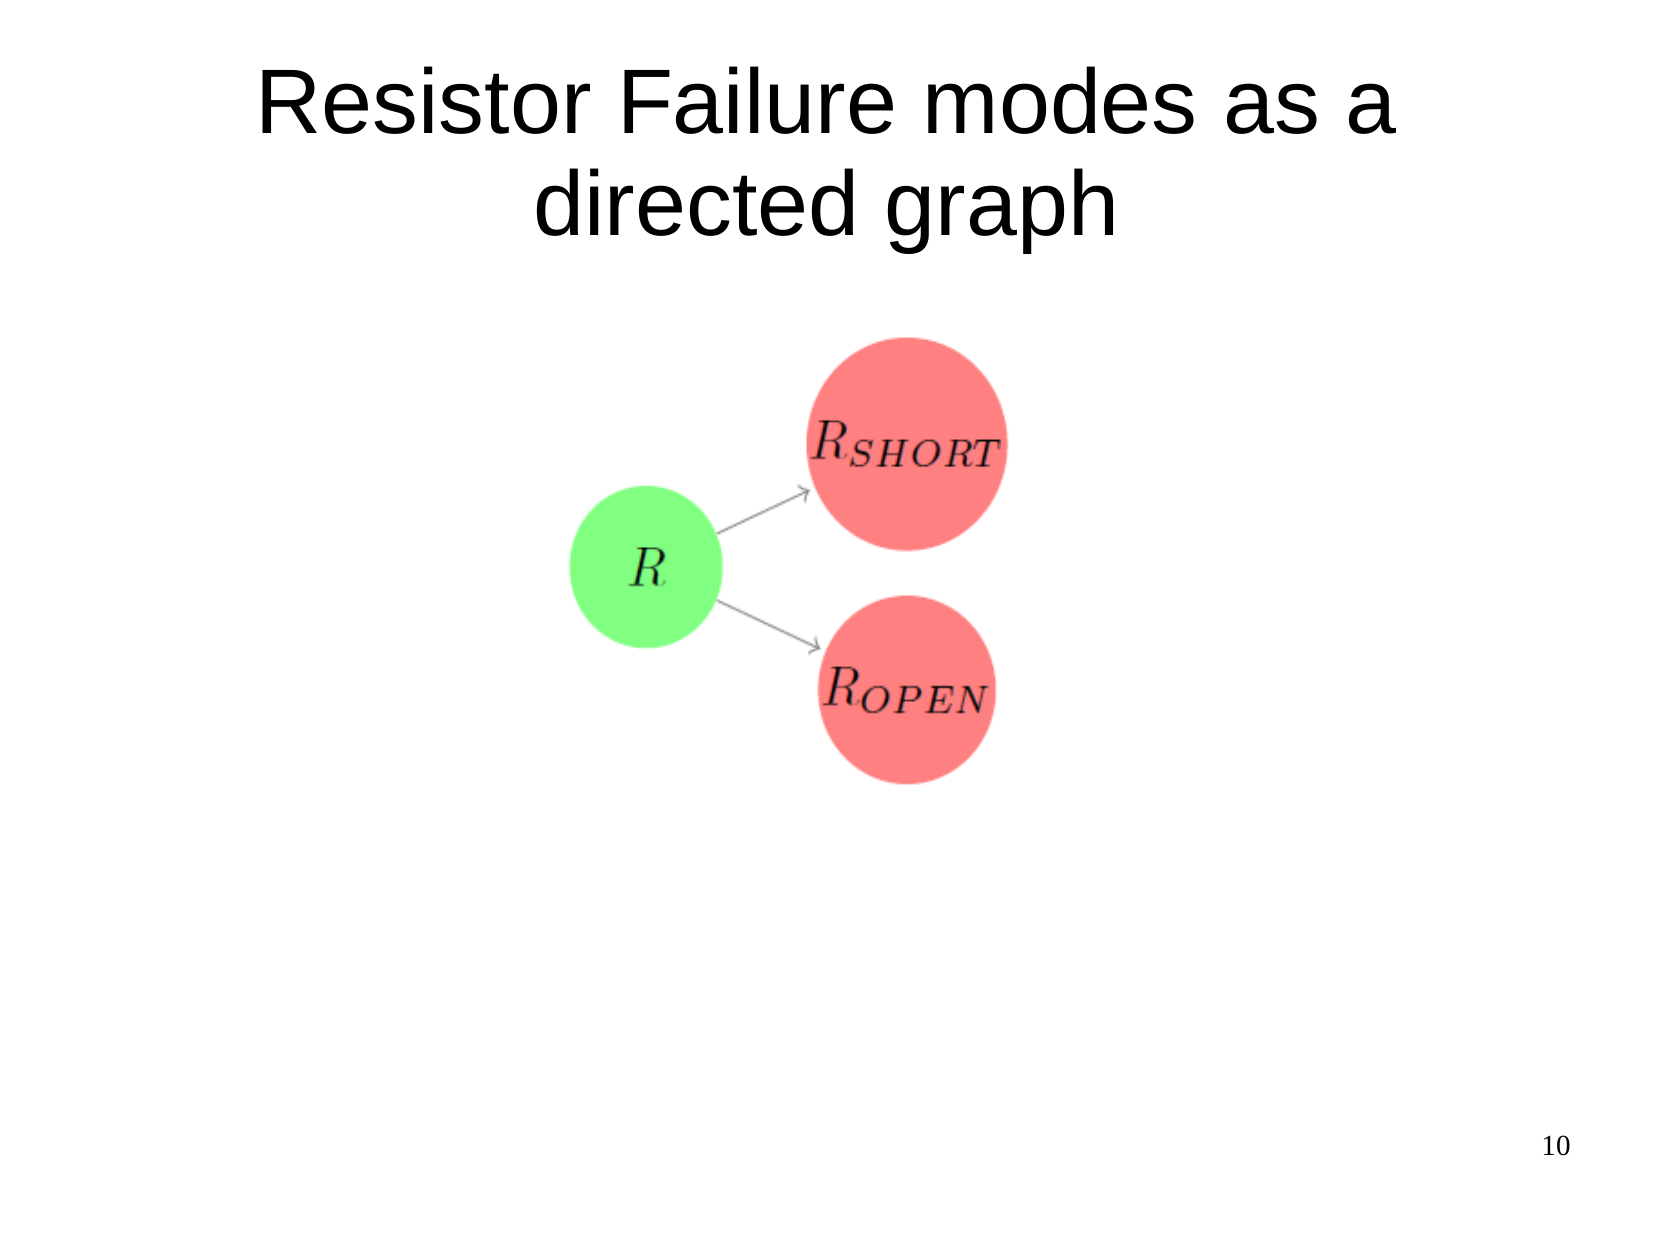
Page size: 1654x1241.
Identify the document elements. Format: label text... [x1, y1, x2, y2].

picture [442, 290, 1152, 827]
title Resistor Failure modes as a directed graph [82, 49, 1571, 257]
